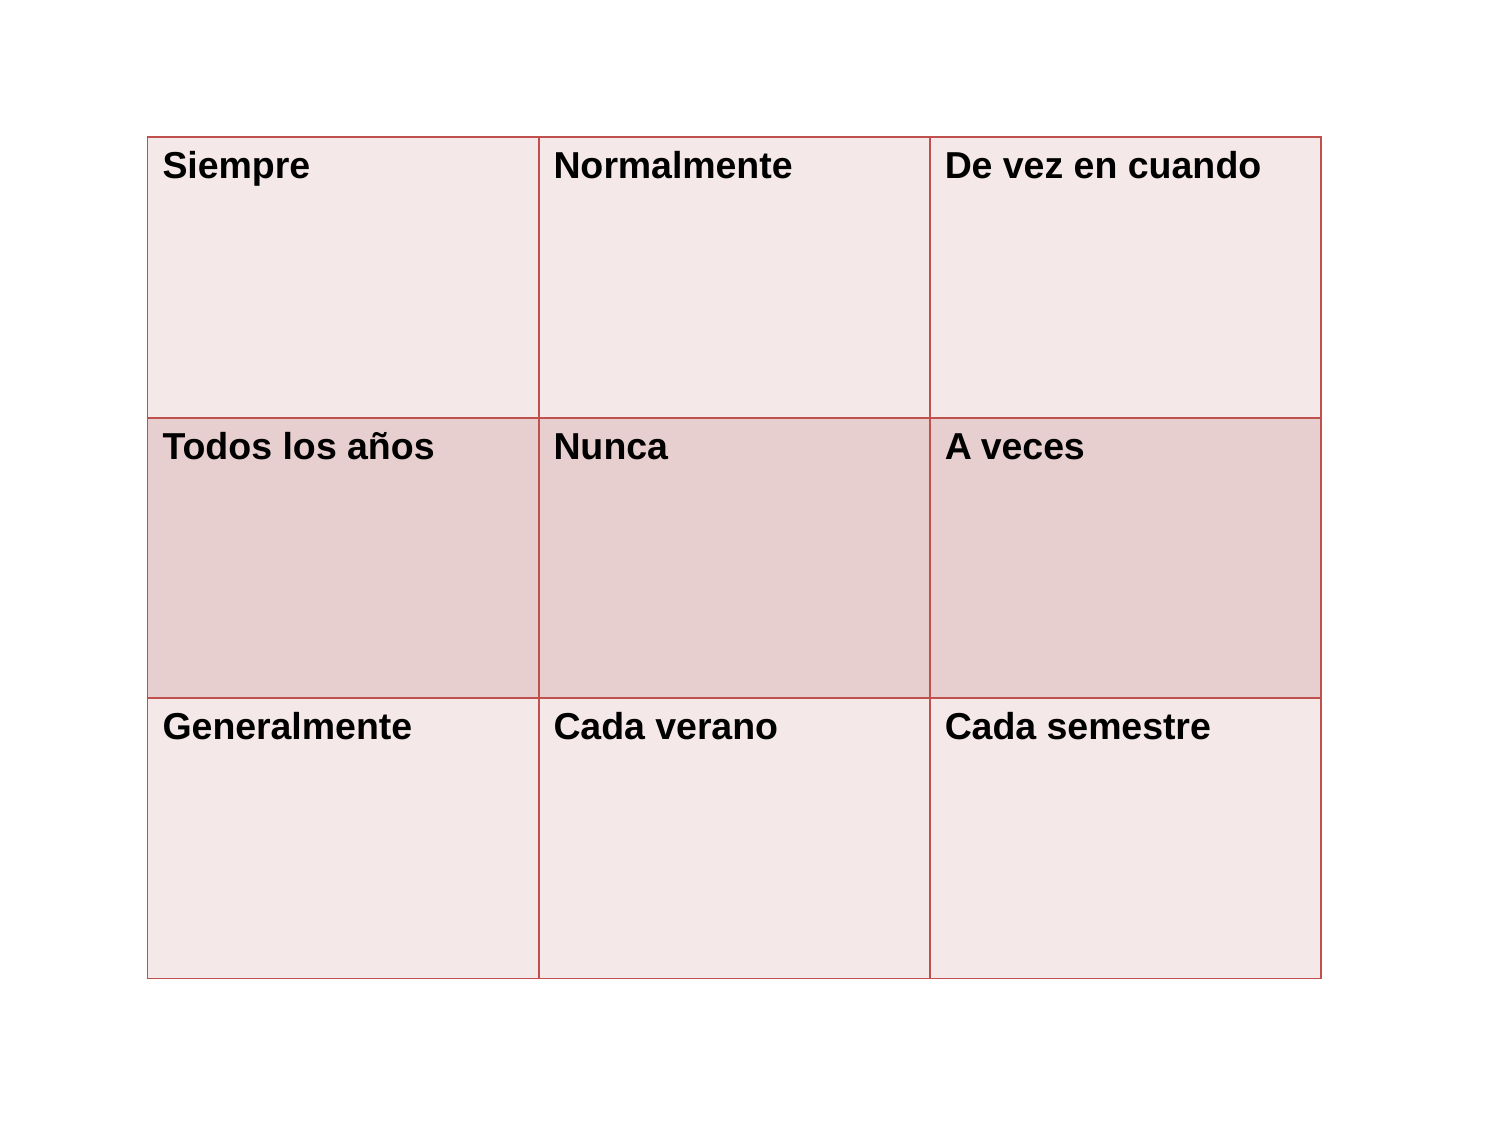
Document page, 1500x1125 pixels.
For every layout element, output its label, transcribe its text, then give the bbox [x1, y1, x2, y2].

table_cell Cada verano [540, 699, 929, 978]
table_cell Nunca [540, 419, 929, 697]
table_header Normalmente [540, 138, 929, 417]
table_cell A veces [931, 419, 1320, 697]
table_cell Cada semestre [931, 699, 1320, 978]
table_header Siempre [148, 138, 538, 417]
table_header De vez en cuando [931, 138, 1320, 417]
table_cell Todos los años [148, 419, 538, 697]
table_cell Generalmente [148, 699, 538, 978]
